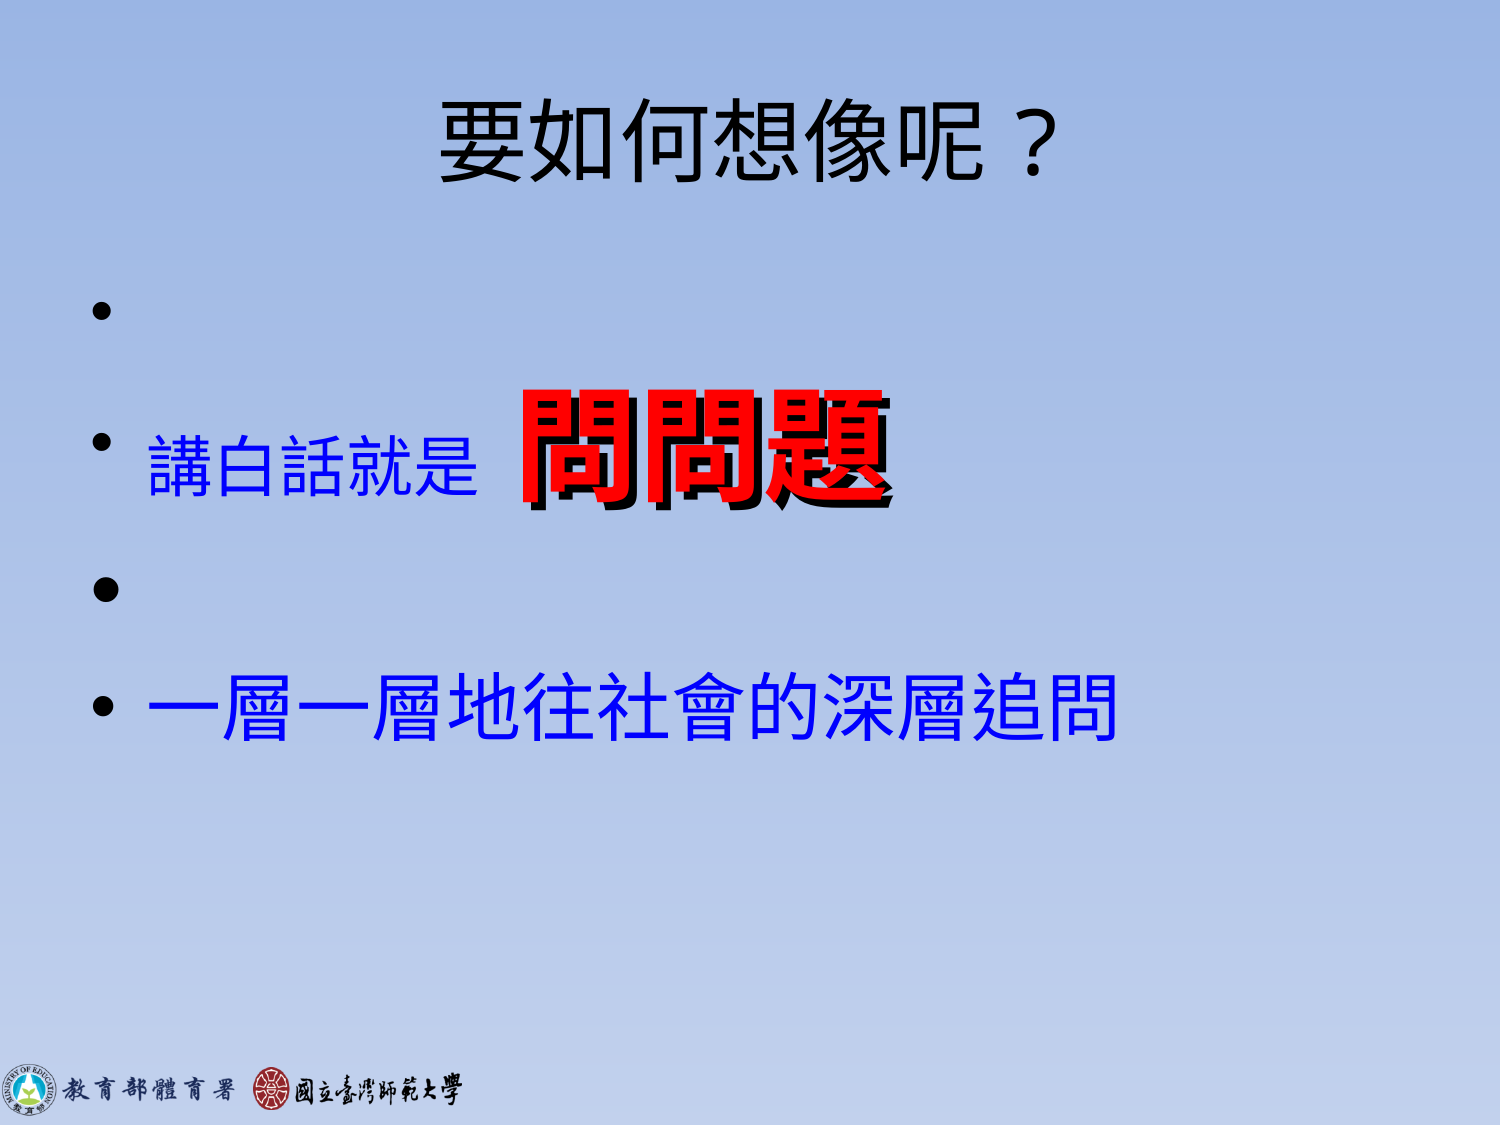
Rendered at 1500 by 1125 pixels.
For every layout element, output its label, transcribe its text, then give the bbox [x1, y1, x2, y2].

list 講白話就是 問問題 一層一層地往社會的深層追問 [75, 262, 1426, 1005]
title 要如何想像呢? [75, 45, 1426, 233]
